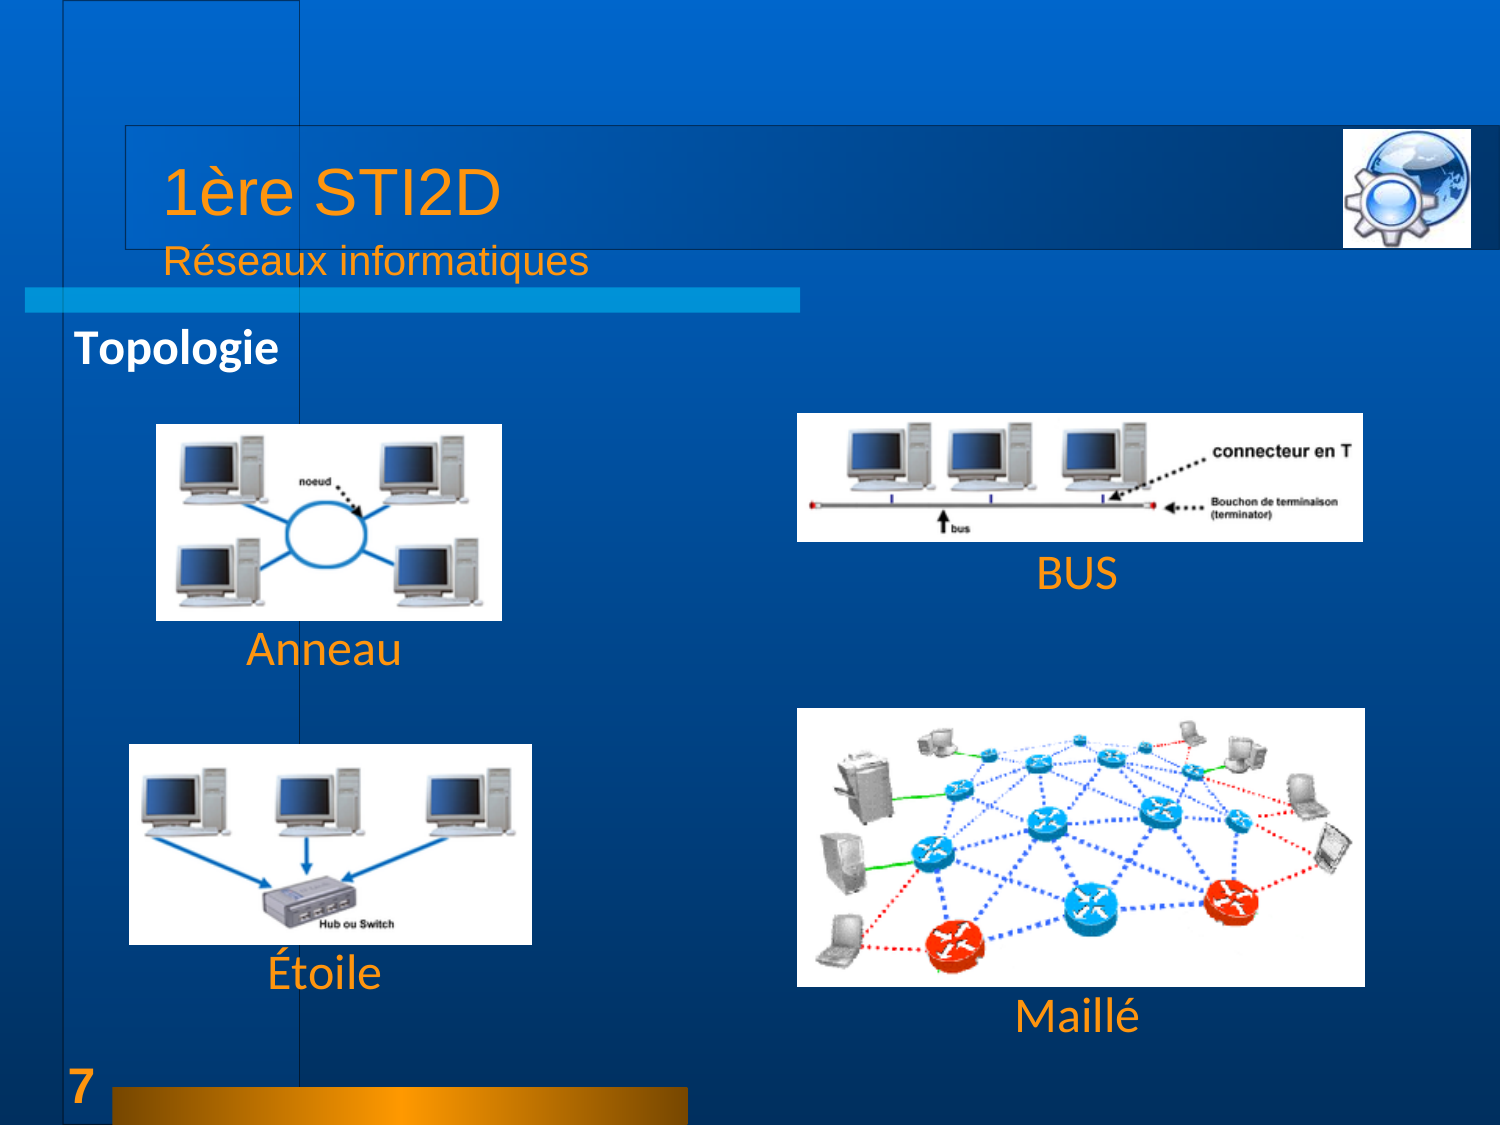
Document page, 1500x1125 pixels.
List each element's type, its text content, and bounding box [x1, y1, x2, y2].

picture [797, 413, 1363, 542]
text_box Topologie [59, 319, 1477, 489]
text_box Maillé [797, 987, 1359, 1063]
text_box Anneau [147, 620, 502, 696]
text_box Étoile [118, 944, 532, 1021]
picture [797, 708, 1365, 987]
picture [156, 424, 502, 620]
text_box BUS [797, 544, 1359, 621]
picture [1343, 129, 1471, 248]
picture [129, 744, 532, 944]
